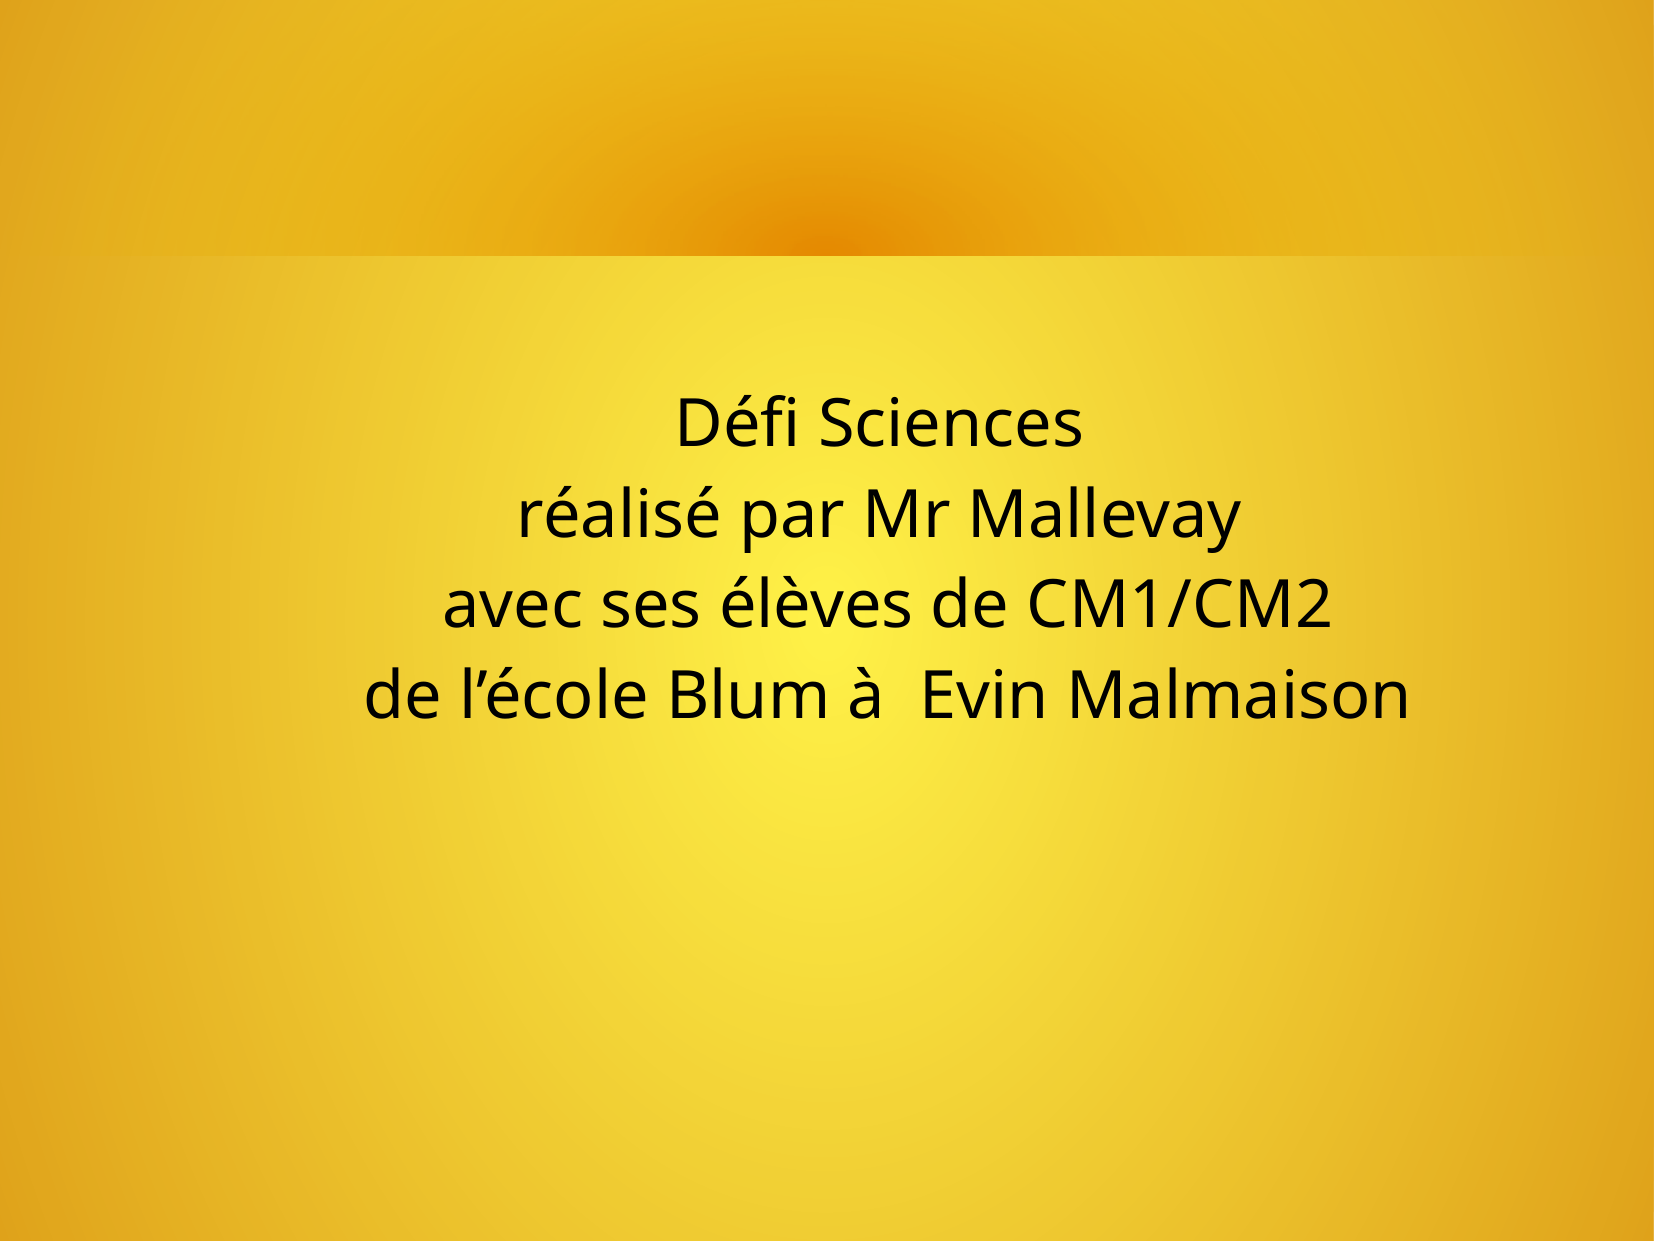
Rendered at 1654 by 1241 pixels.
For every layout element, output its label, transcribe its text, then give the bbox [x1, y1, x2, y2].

text_box Défi Sciences réalisé par Mr Mallevay avec ses élèves de CM1/CM2 de l’école Blum à Evin Malmaison [224, 367, 1553, 758]
